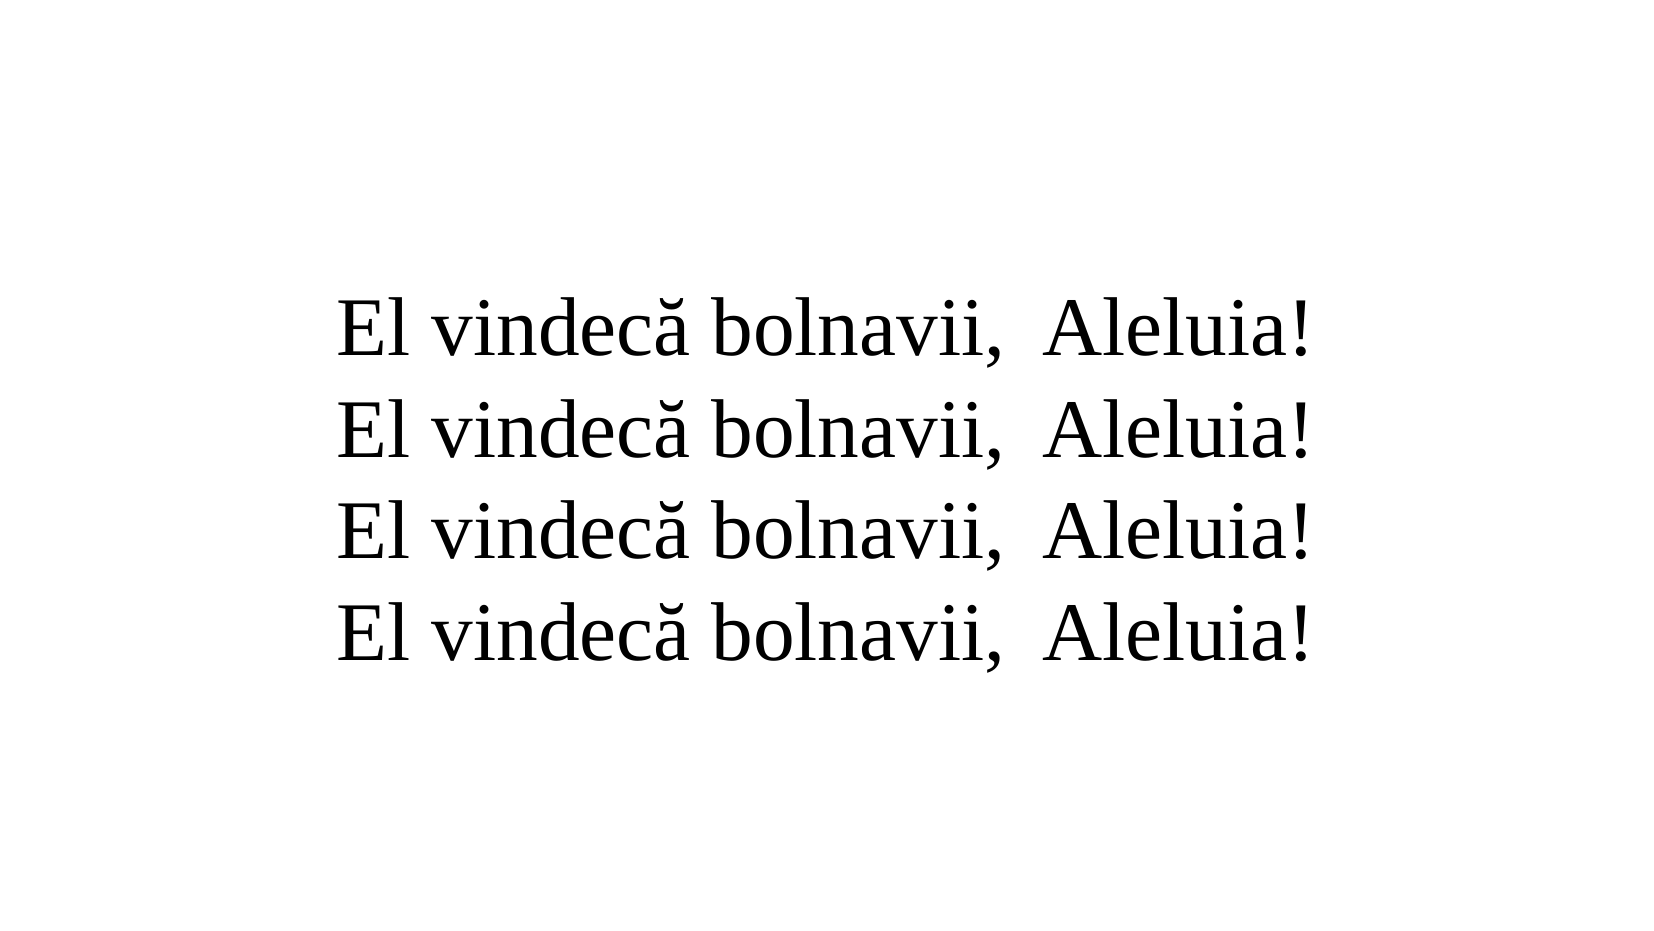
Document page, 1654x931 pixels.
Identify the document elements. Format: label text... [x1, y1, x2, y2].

subtitle El vindecă bolnavii, Aleluia! El vindecă bolnavii, Aleluia! El vindecă bolnavii, Aleluia! El vindecă bolnavii, Aleluia! [165, 205, 1489, 745]
